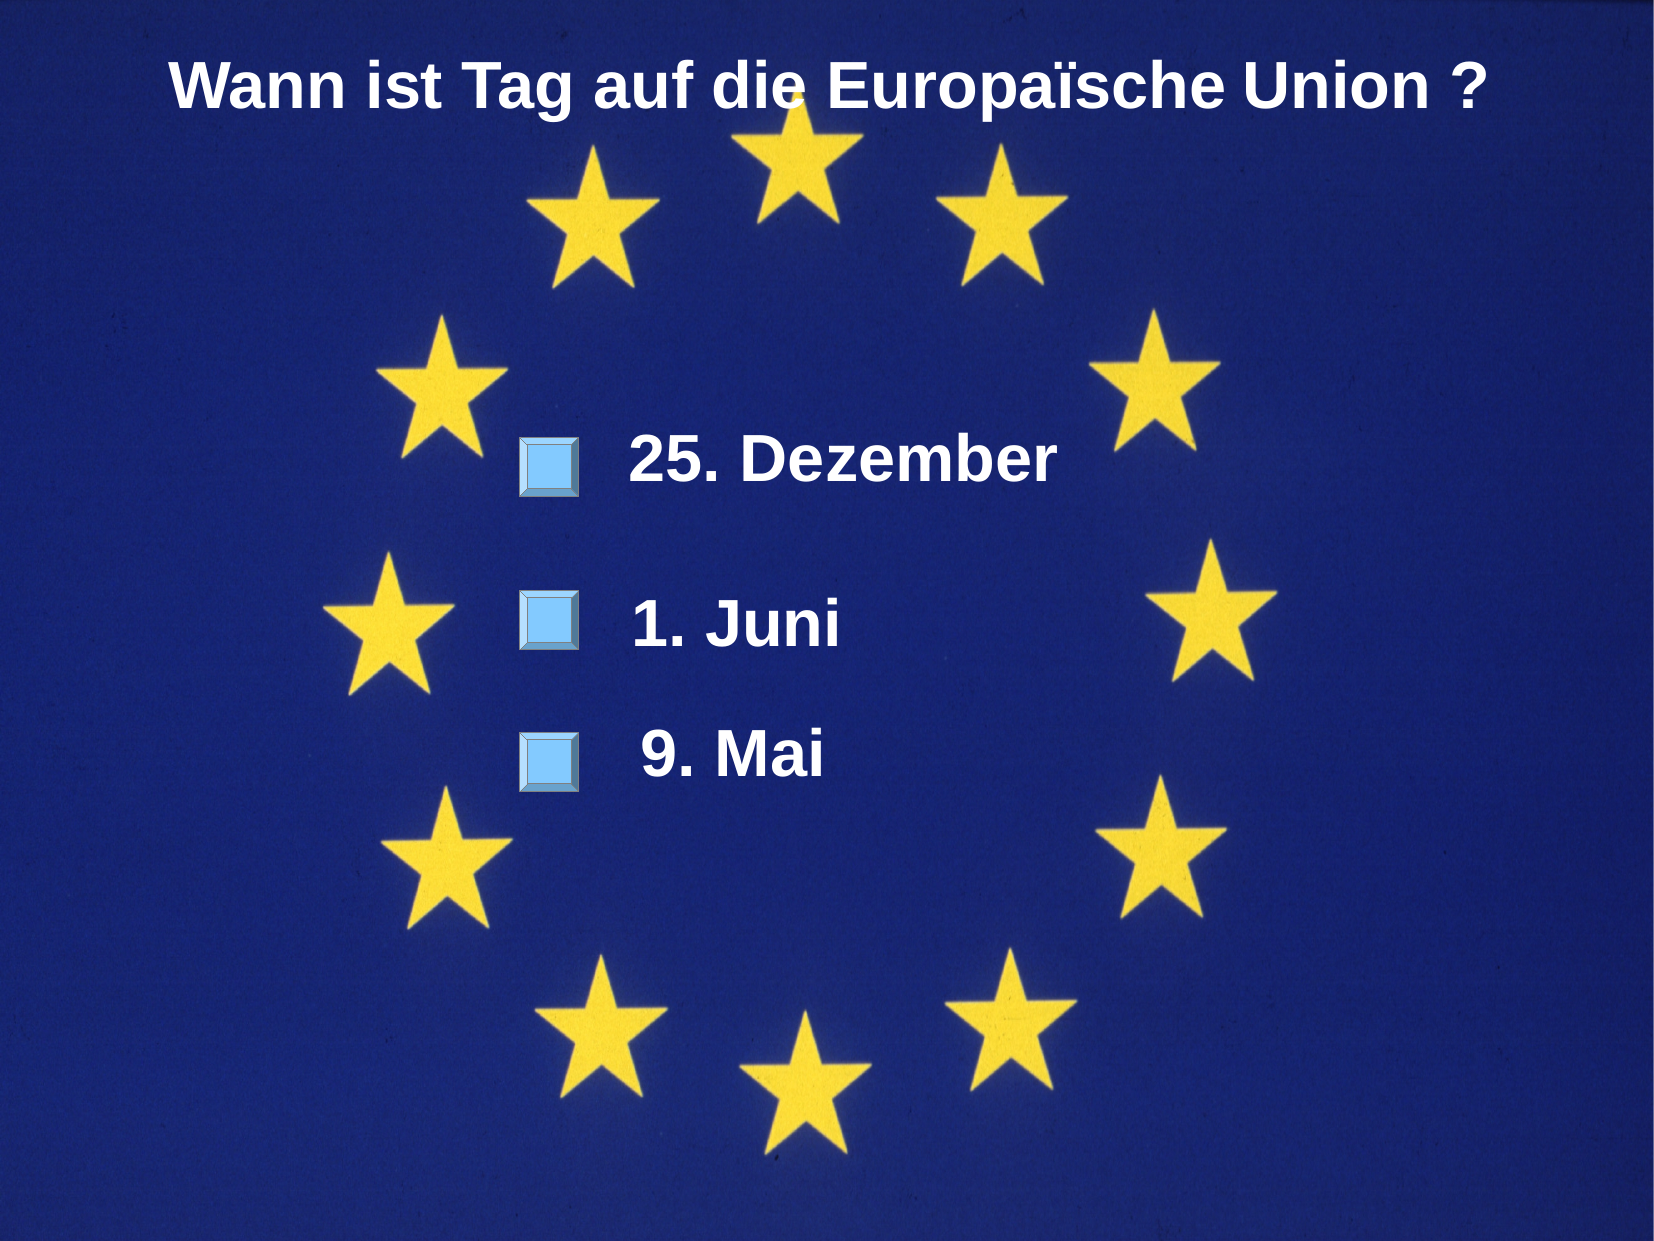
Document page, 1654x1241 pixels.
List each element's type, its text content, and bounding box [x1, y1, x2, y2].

text_box [521, 590, 579, 650]
text_box 25. Dezember [614, 413, 1074, 520]
text_box Wann ist Tag auf die Europaïsche Union ? [153, 40, 1571, 130]
text_box [520, 437, 579, 497]
picture [0, 0, 1654, 1241]
text_box 1. Juni [616, 578, 858, 692]
text_box [521, 732, 579, 792]
text_box 9. Mai [625, 708, 841, 799]
